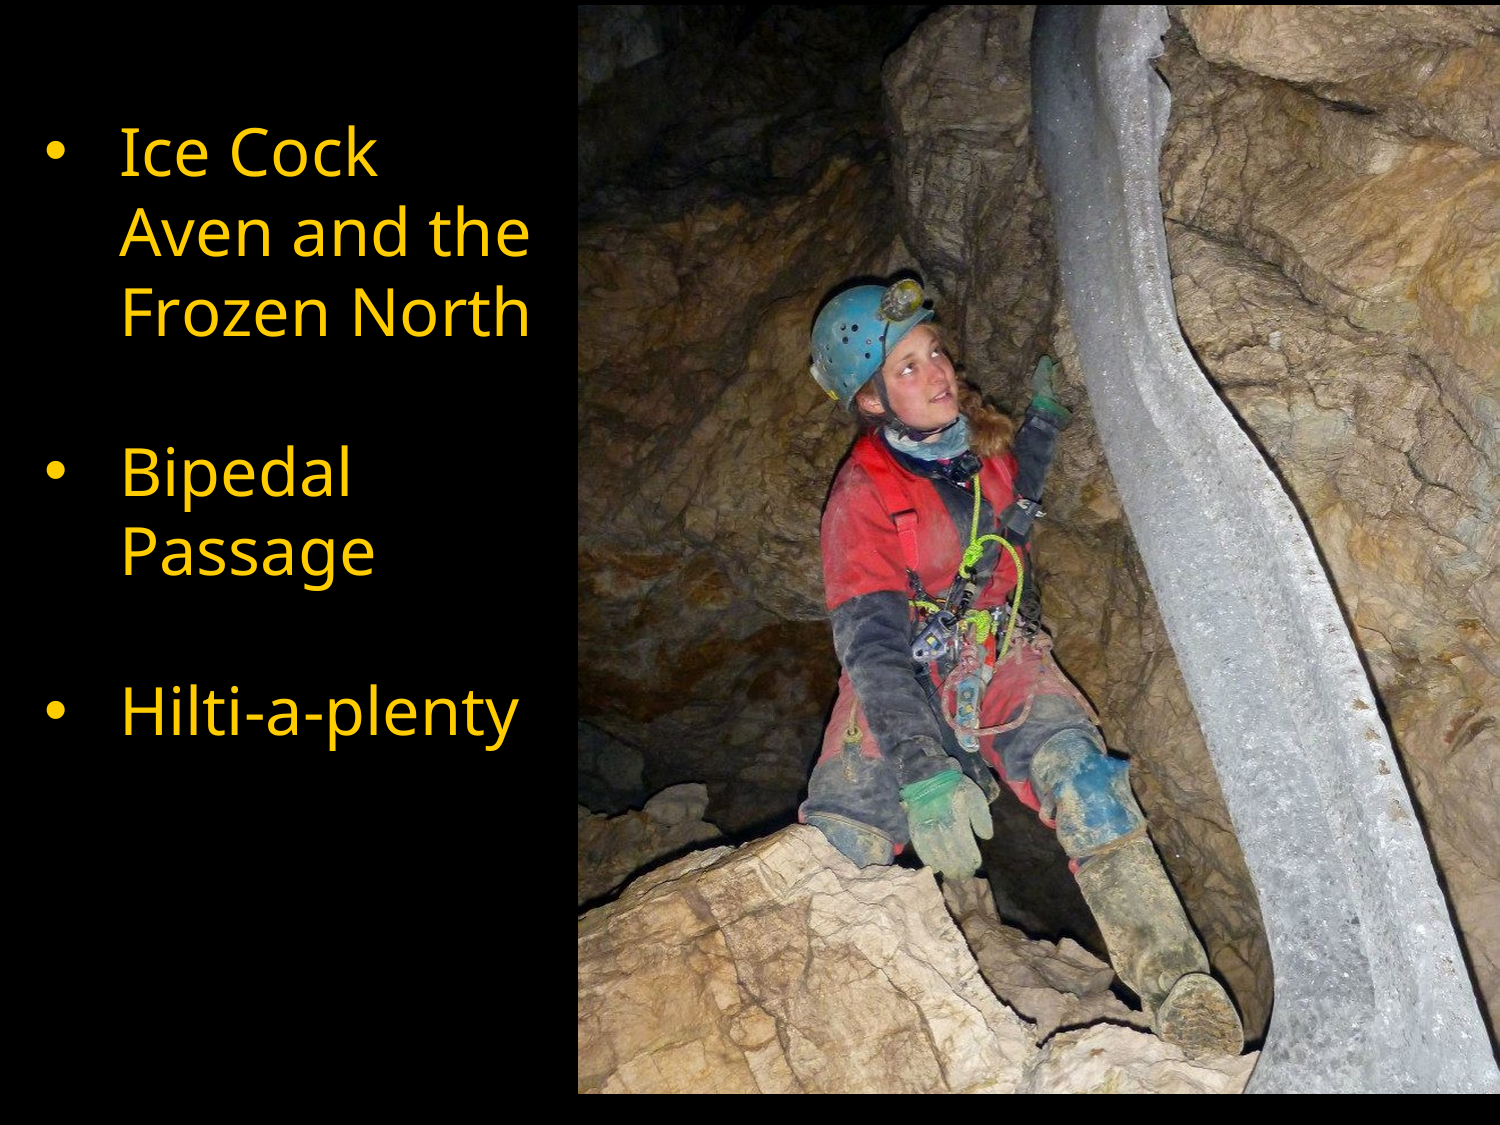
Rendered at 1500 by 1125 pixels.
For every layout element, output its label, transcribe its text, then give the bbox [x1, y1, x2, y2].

picture [578, 5, 1500, 1094]
text_box Ice Cock Aven and the Frozen North Bipedal Passage Hilti-a-plenty [29, 101, 567, 837]
